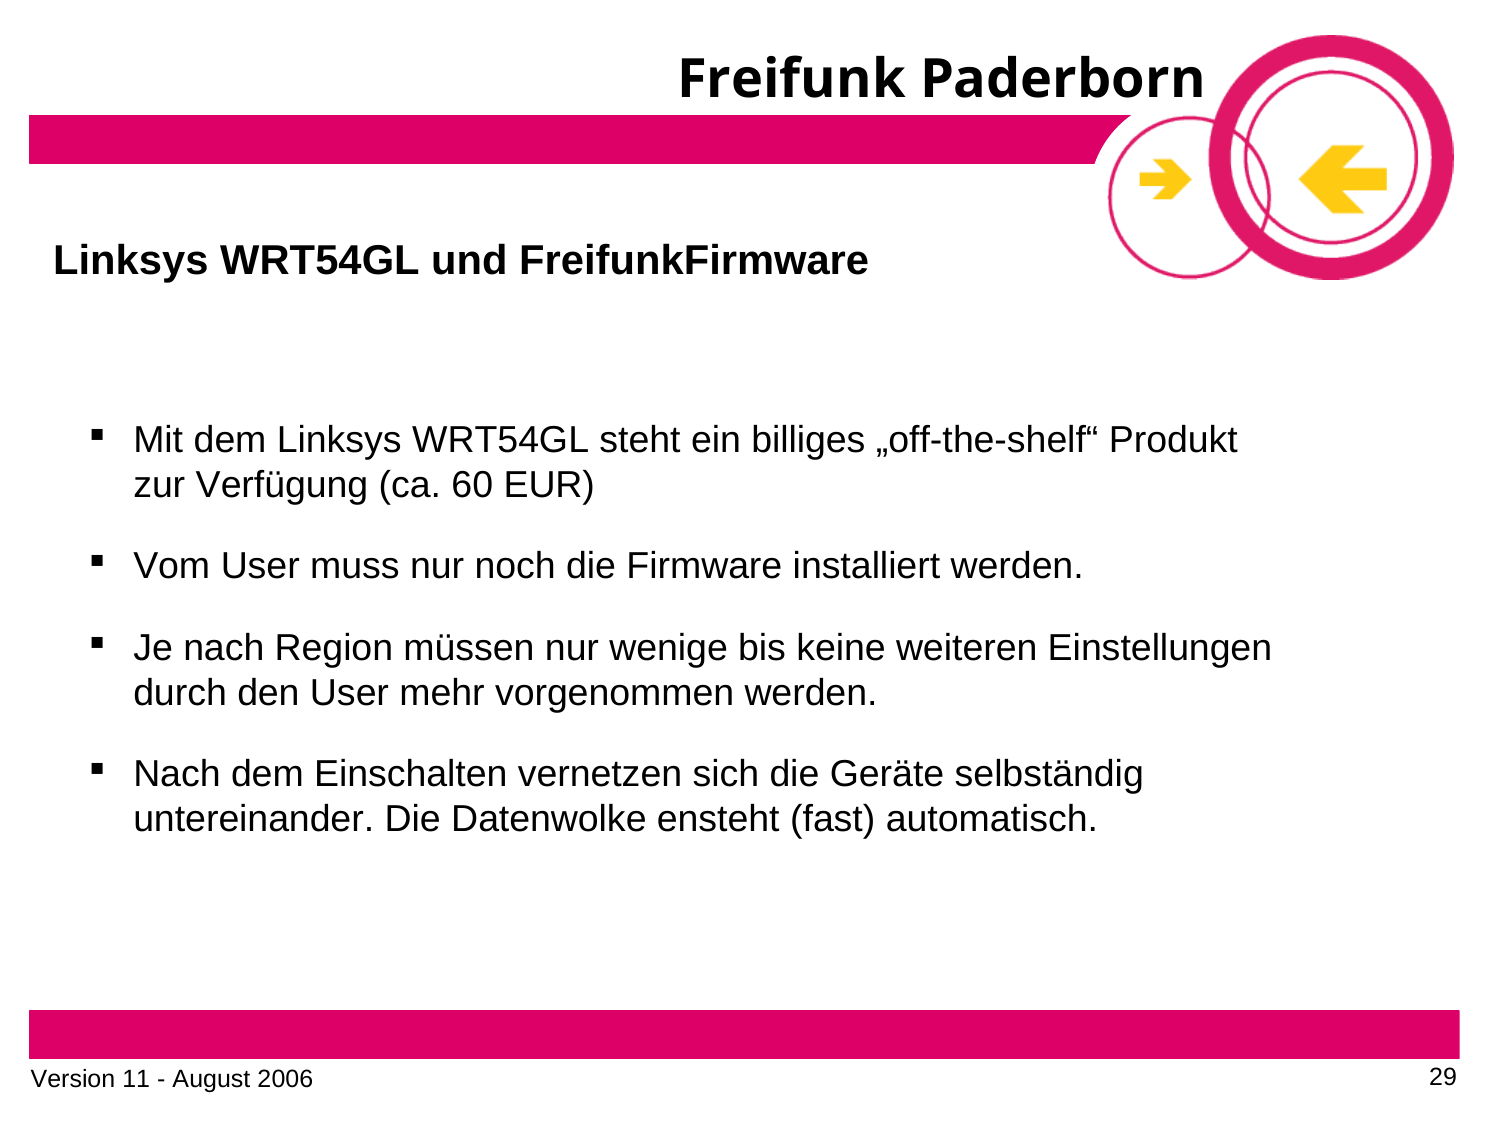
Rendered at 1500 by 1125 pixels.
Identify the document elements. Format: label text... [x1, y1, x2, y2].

text_box Linksys WRT54GL und FreifunkFirmware [53, 233, 1046, 313]
text_box Mit dem Linksys WRT54GL steht ein billiges „off-the-shelf“ Produkt zur Verfügung (ca. 60 EUR) Vom User muss nur noch die Firmware installiert werden. Je nach Region müssen nur wenige bis keine weiteren Einstellungen durch den User mehr vorgenommen werden. Nach dem Einschalten vernetzen sich die Geräte selbständig untereinander. Die Datenwolke ensteht (fast) automatisch. [59, 337, 1288, 976]
picture [1107, 35, 1454, 280]
